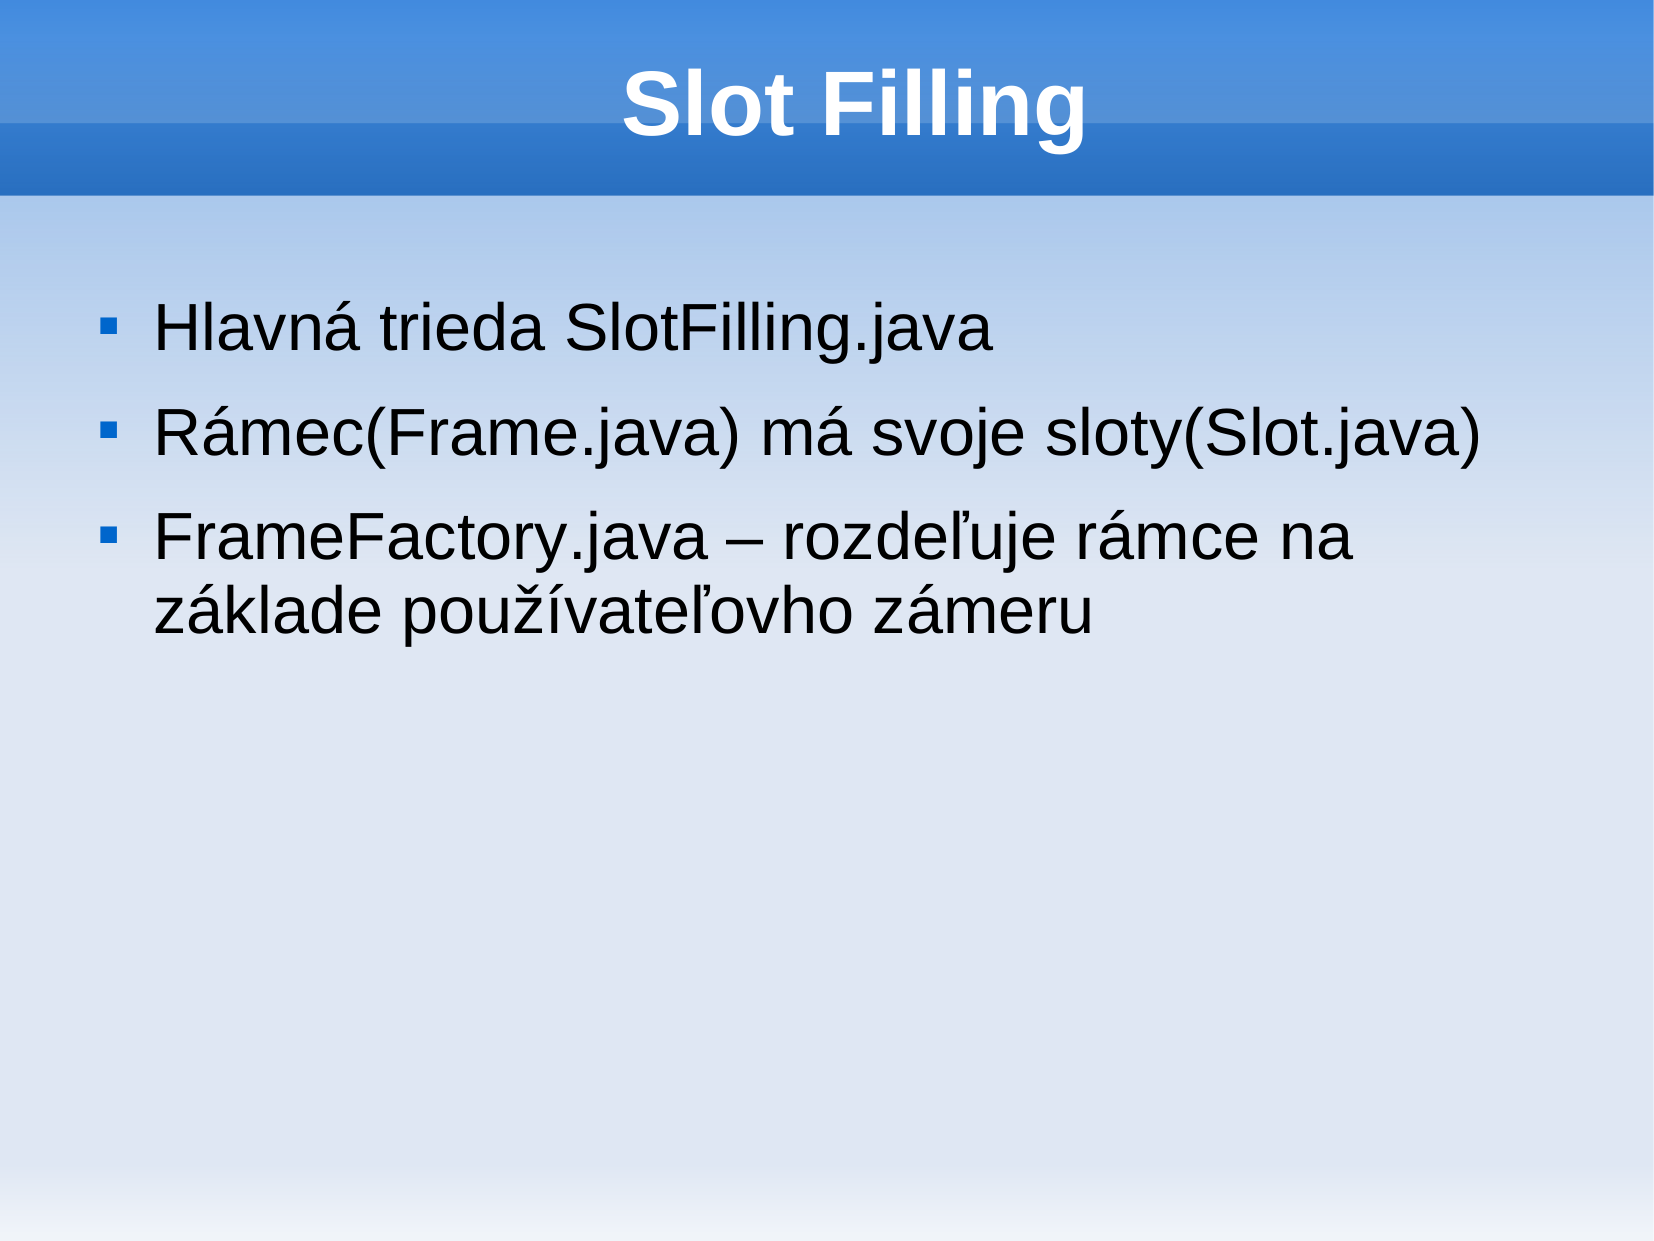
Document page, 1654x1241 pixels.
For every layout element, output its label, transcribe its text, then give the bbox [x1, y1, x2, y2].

title Slot Filling [76, 0, 1565, 208]
picture [0, 0, 1654, 1241]
list Hlavná trieda SlotFilling.java Rámec(Frame.java) má svoje sloty(Slot.java) FrameFactory.java – rozdeľuje rámce na základe používateľovho zámeru [82, 290, 1571, 1109]
